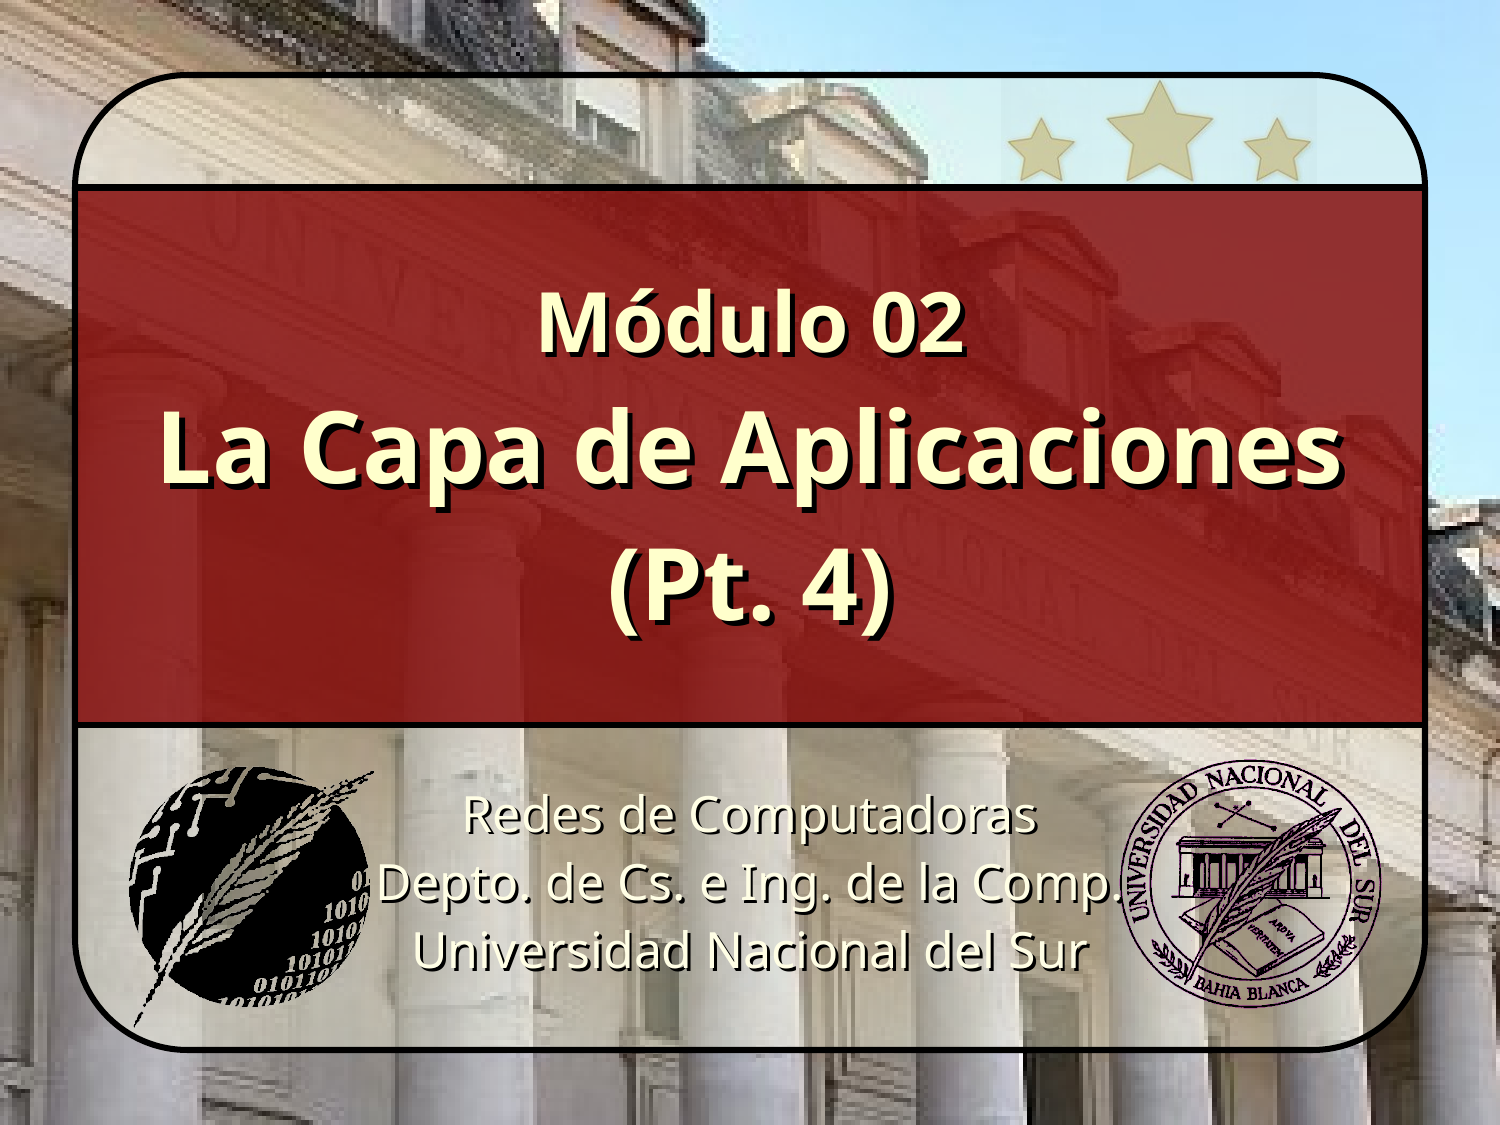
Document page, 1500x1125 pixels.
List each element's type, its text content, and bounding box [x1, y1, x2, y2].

title Módulo 02 La Capa de Aplicaciones (Pt. 4) [128, 187, 1372, 726]
picture [0, 0, 1500, 1125]
